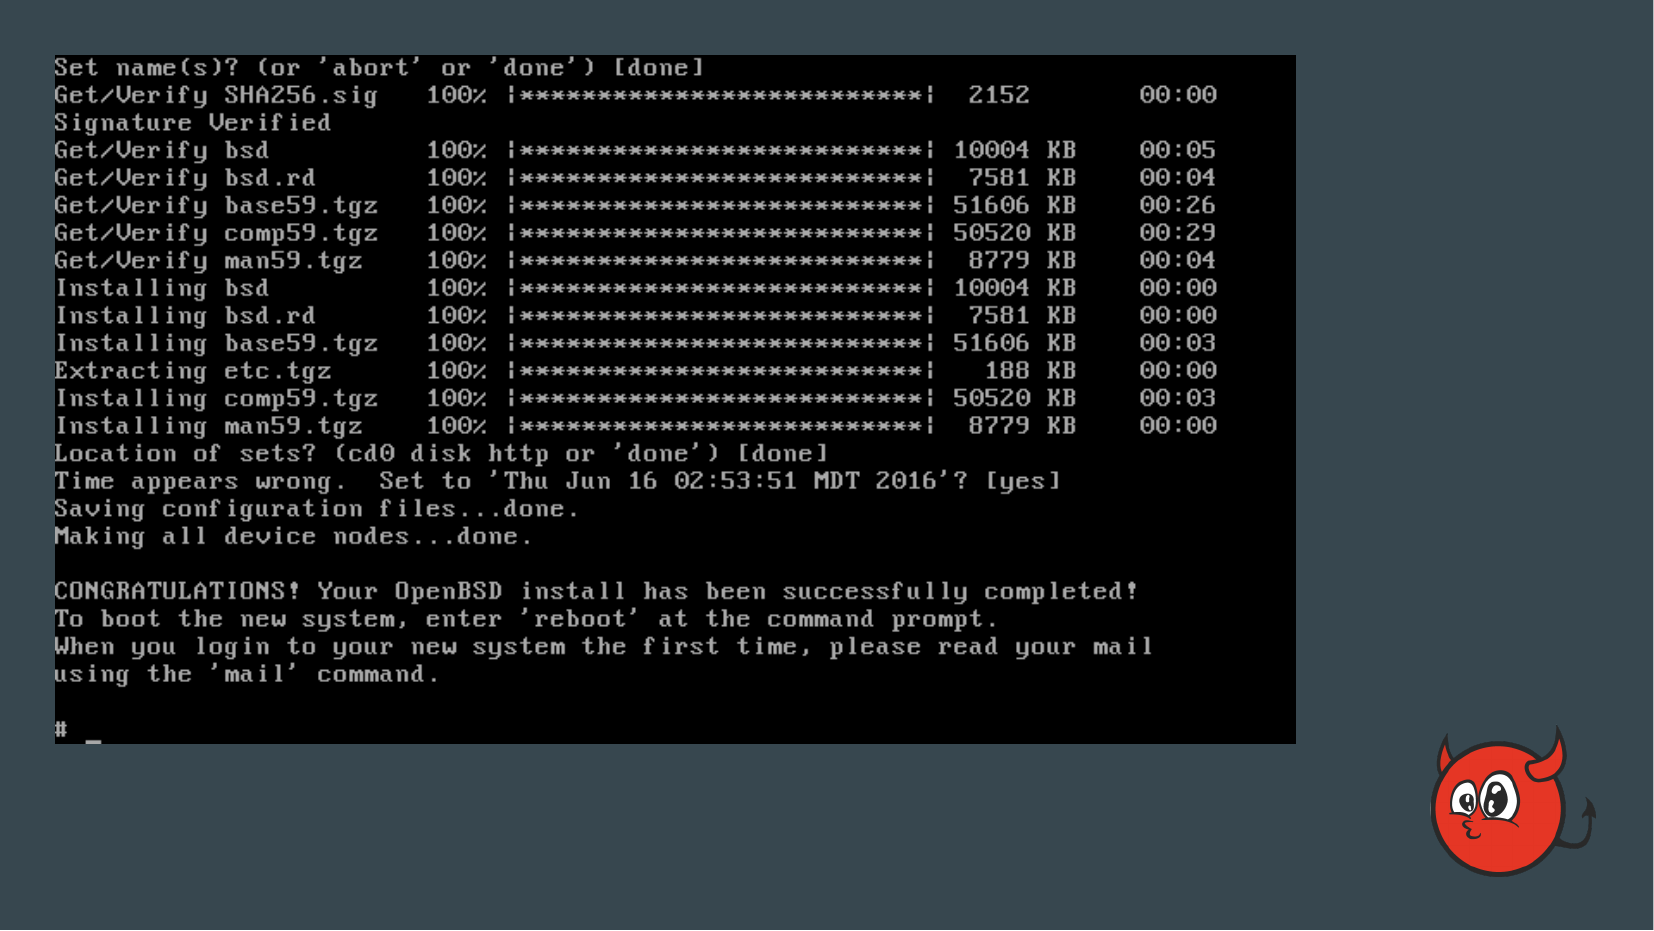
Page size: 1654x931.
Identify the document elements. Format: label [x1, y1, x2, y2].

picture [1427, 717, 1598, 888]
picture [55, 55, 1296, 744]
